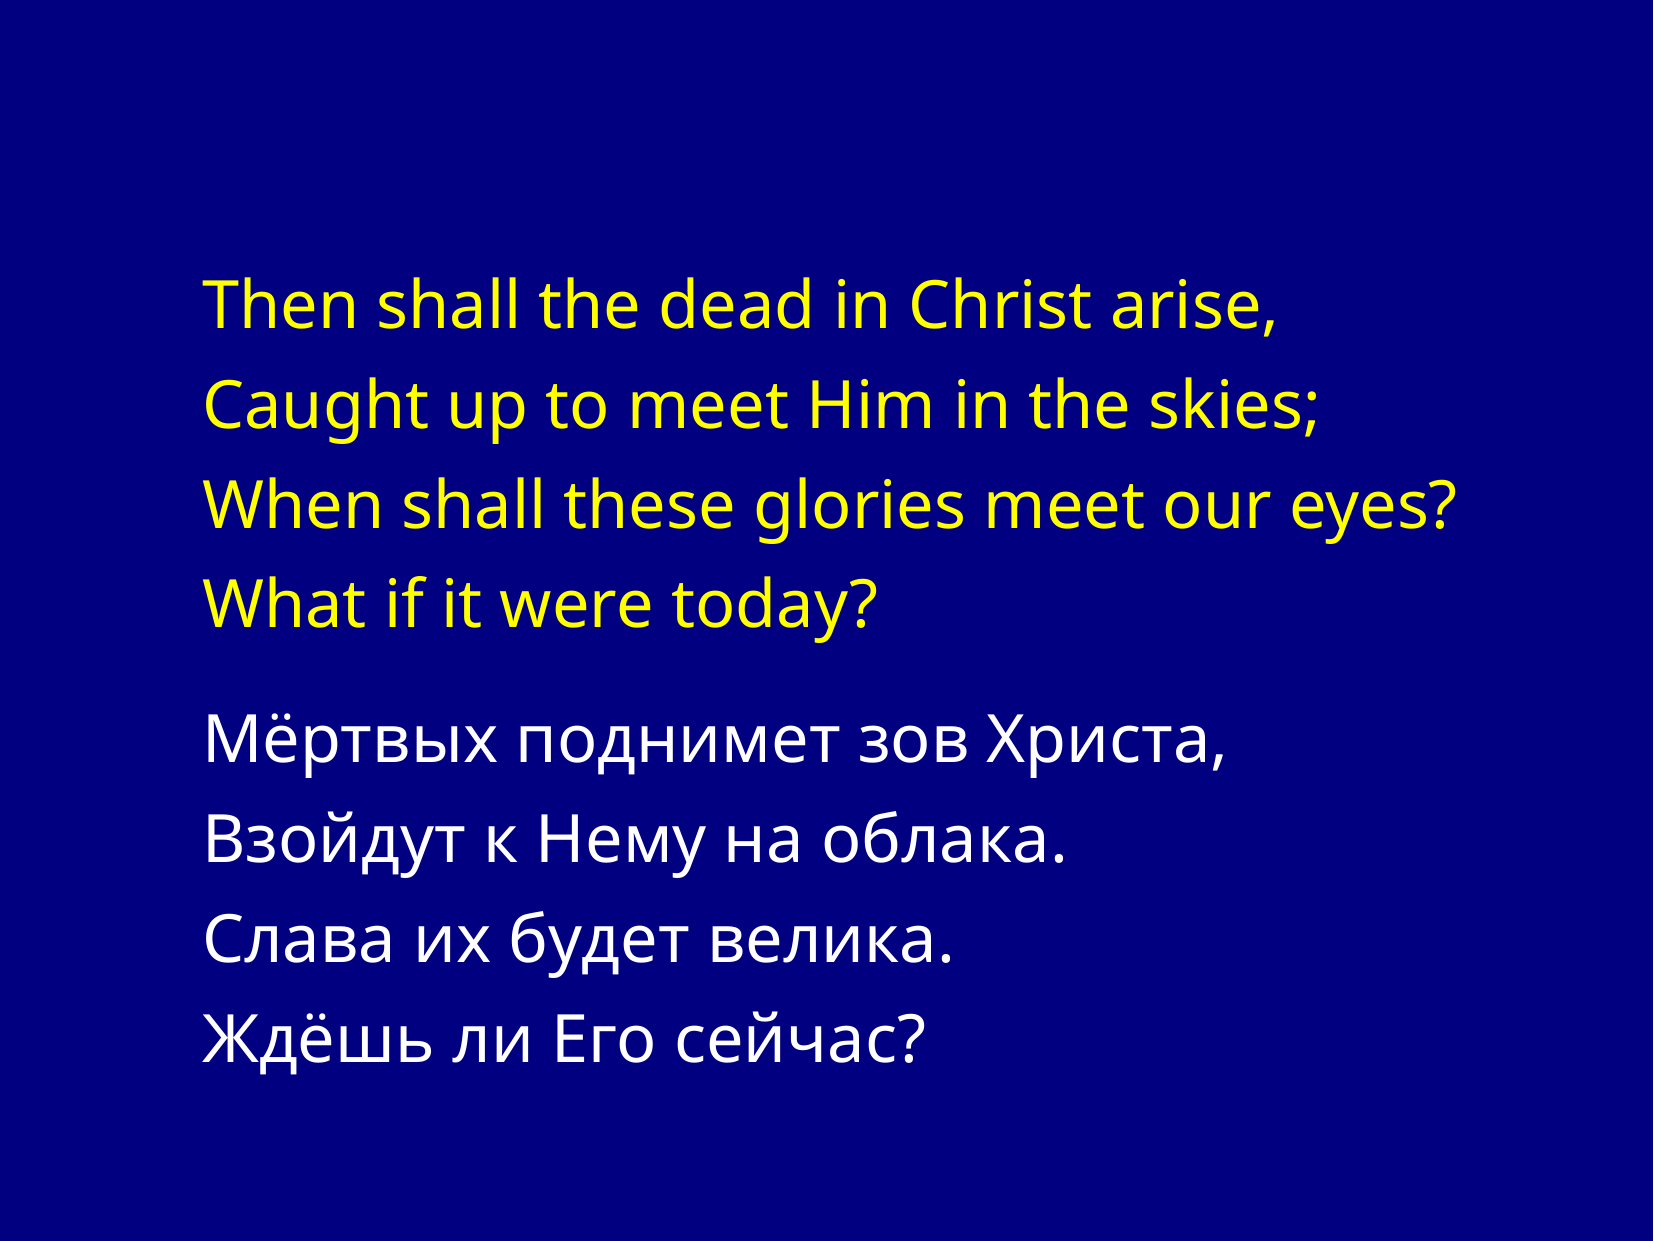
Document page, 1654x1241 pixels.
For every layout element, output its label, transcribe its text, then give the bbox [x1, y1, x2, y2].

text_box Then shall the dead in Christ arise, Caught up to meet Him in the skies; When shall these glories meet our eyes? What if it were today? [75, 150, 1653, 638]
text_box Мёртвых поднимет зов Христа, Взойдут к Нему на облака. Слава их будет велика. Ждёшь ли Его сейчас? [75, 675, 1576, 1163]
